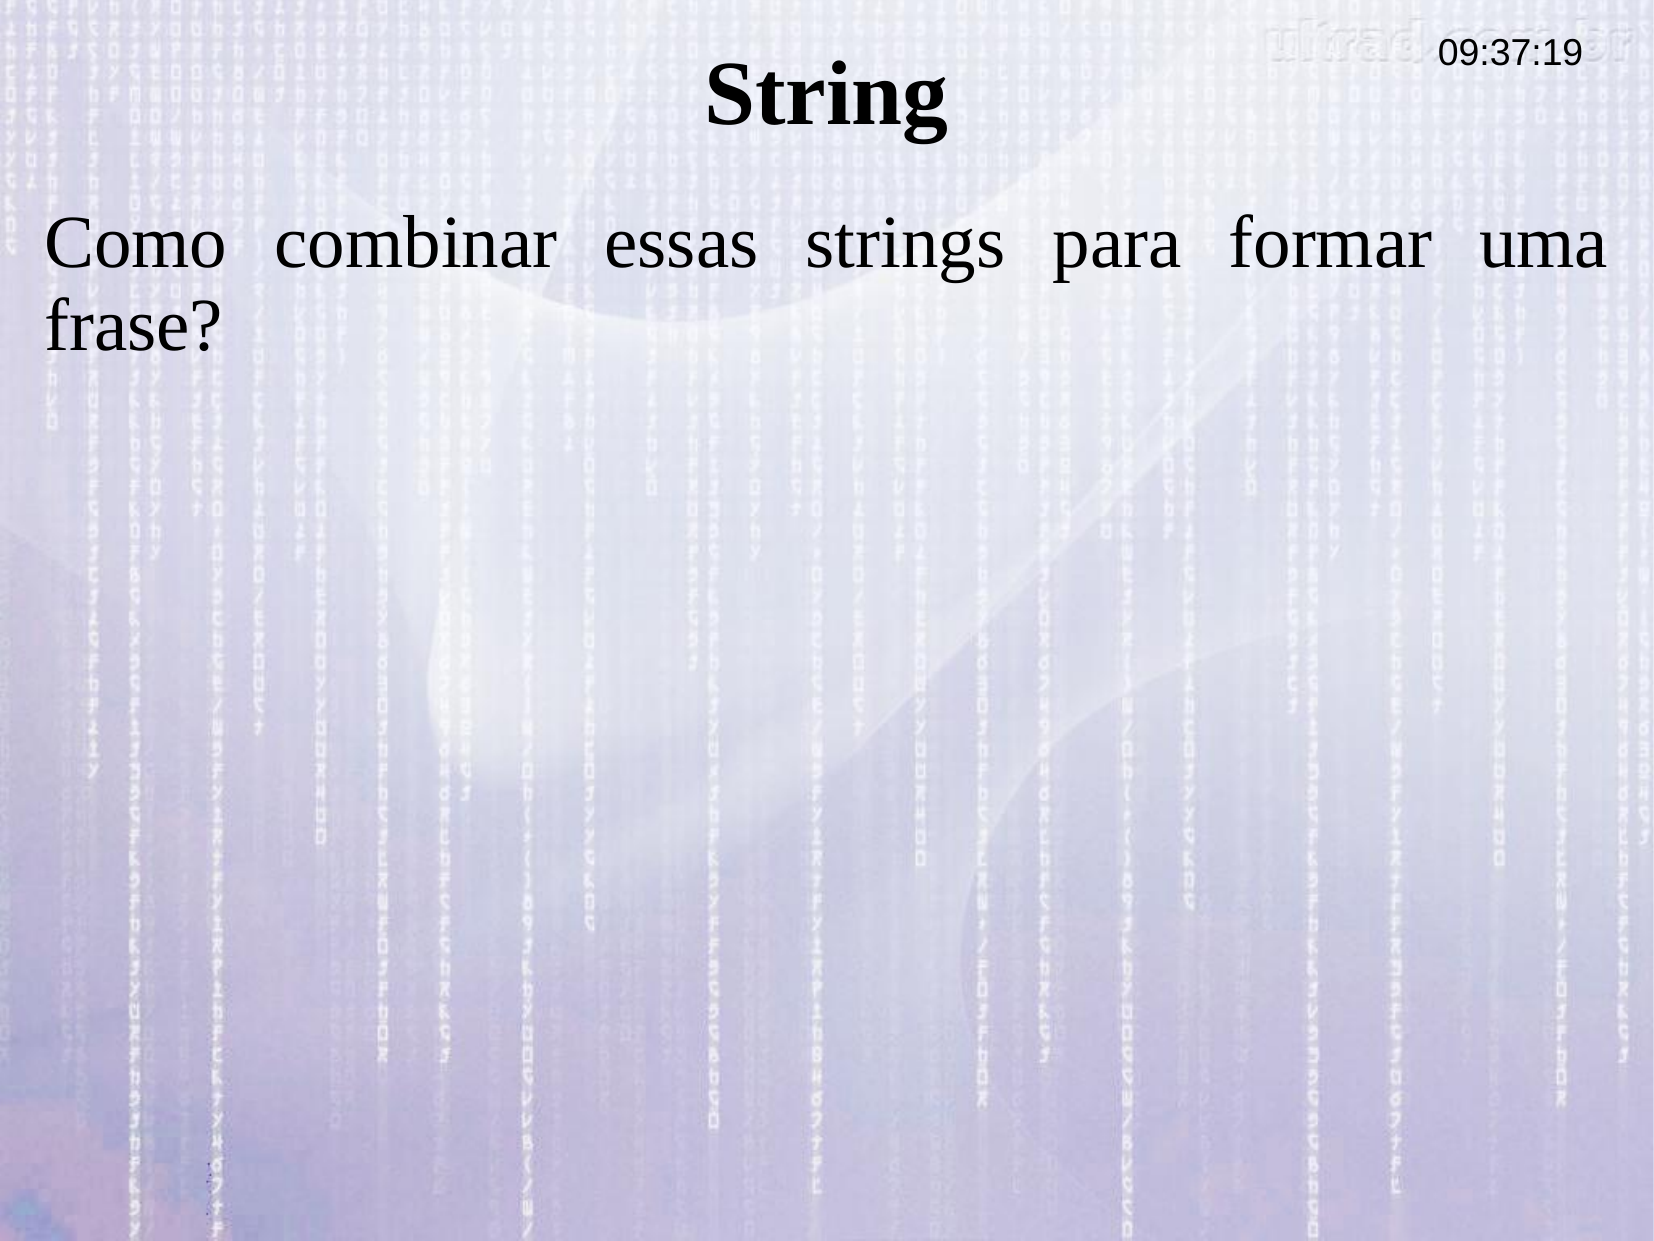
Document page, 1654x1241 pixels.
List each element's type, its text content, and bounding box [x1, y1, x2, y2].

picture [0, 0, 1654, 1241]
text_box String [29, 35, 1625, 171]
text_box Como combinar essas strings para formar uma frase? [29, 193, 1625, 420]
text_box 10:08:44 [1423, 23, 1631, 94]
